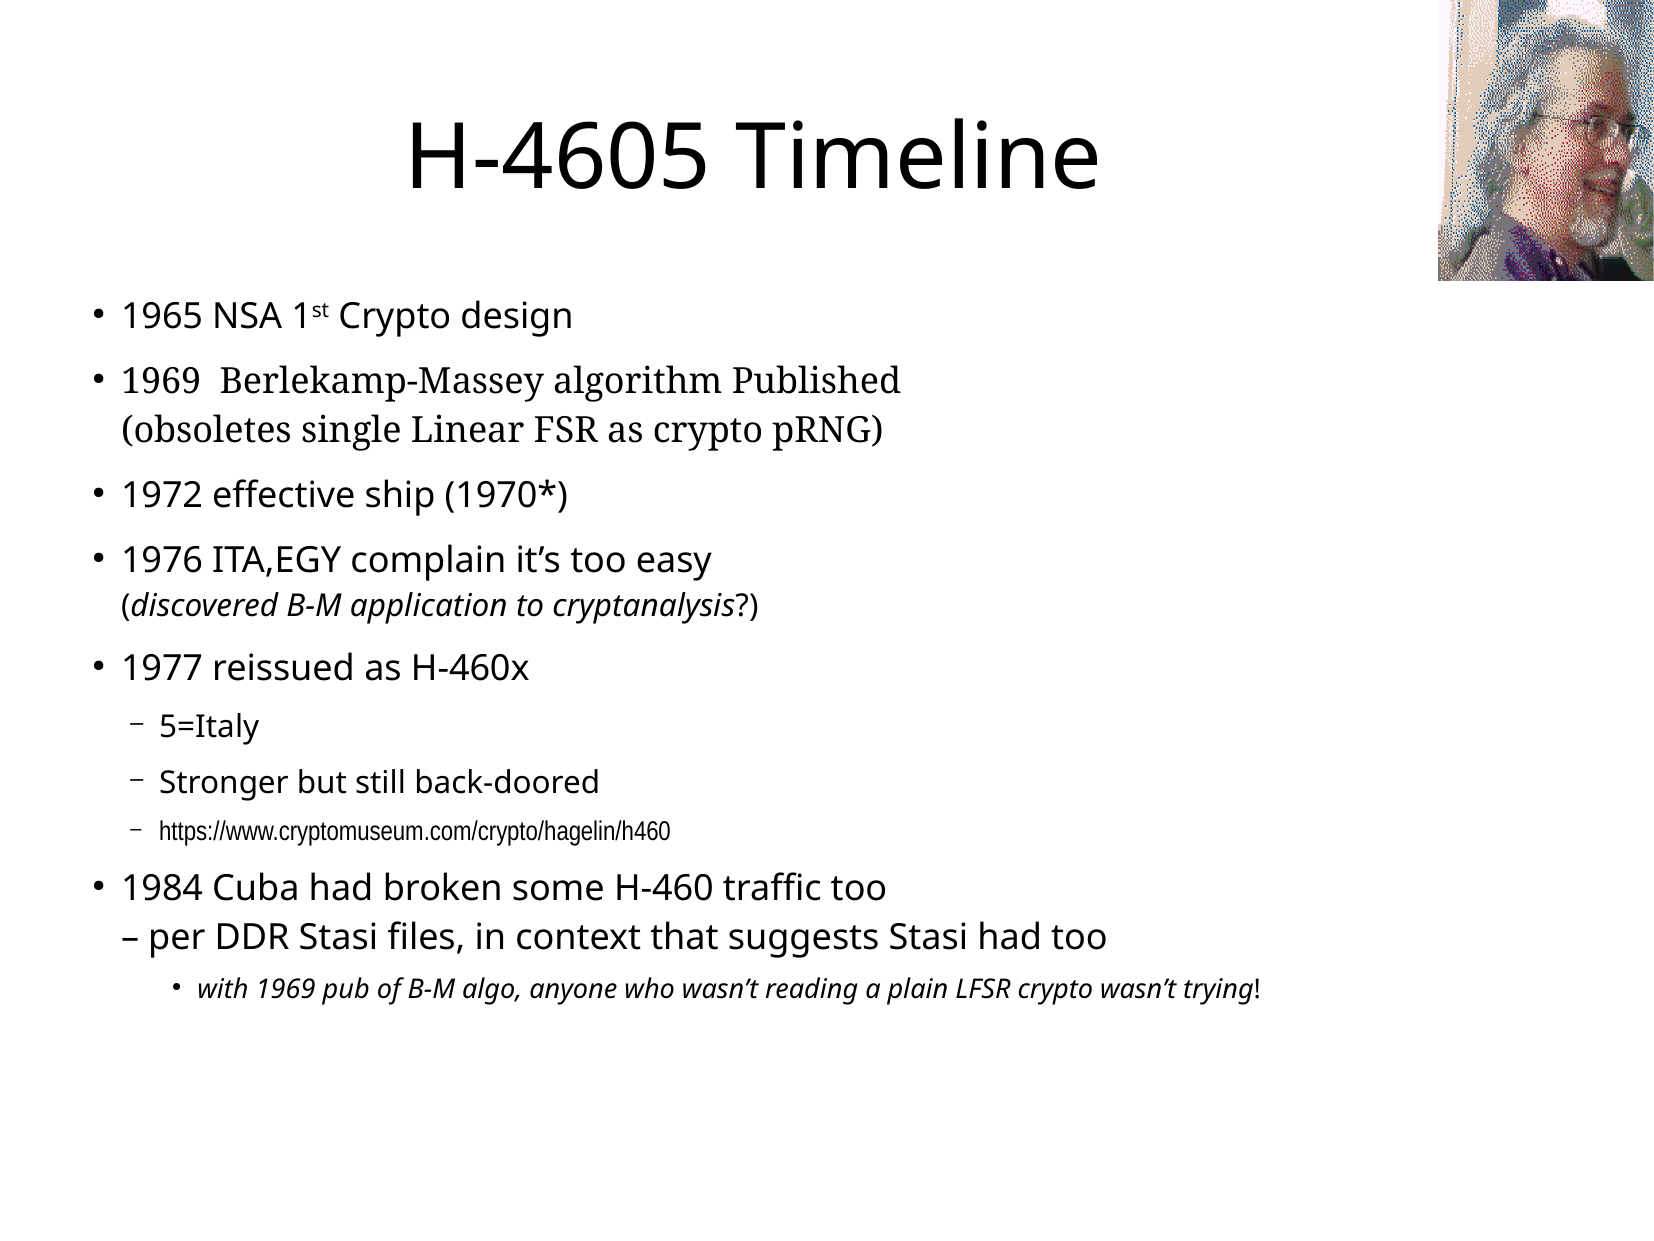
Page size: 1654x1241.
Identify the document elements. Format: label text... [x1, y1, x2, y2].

picture [1438, 0, 1654, 281]
title H-4605 Timeline [82, 49, 1426, 257]
list 1965 NSA 1st Crypto design 1969 Berlekamp-Massey algorithm Published (obsoletes single Linear FSR as crypto pRNG) 1972 effective ship (1970*) 1976 ITA,EGY complain it’s too easy (discovered B-M application to cryptanalysis?) 1977 reissued as H-460x 5=Italy Stronger but still back-doored https://www.cryptomuseum.com/crypto/hagelin/h460 1984 Cuba had broken some H-460 traffic too – per DDR Stasi files, in context that suggests Stasi had too with 1969 pub of B-M algo, anyone who wasn’t reading a plain LFSR crypto wasn’t trying! [82, 290, 1571, 1010]
